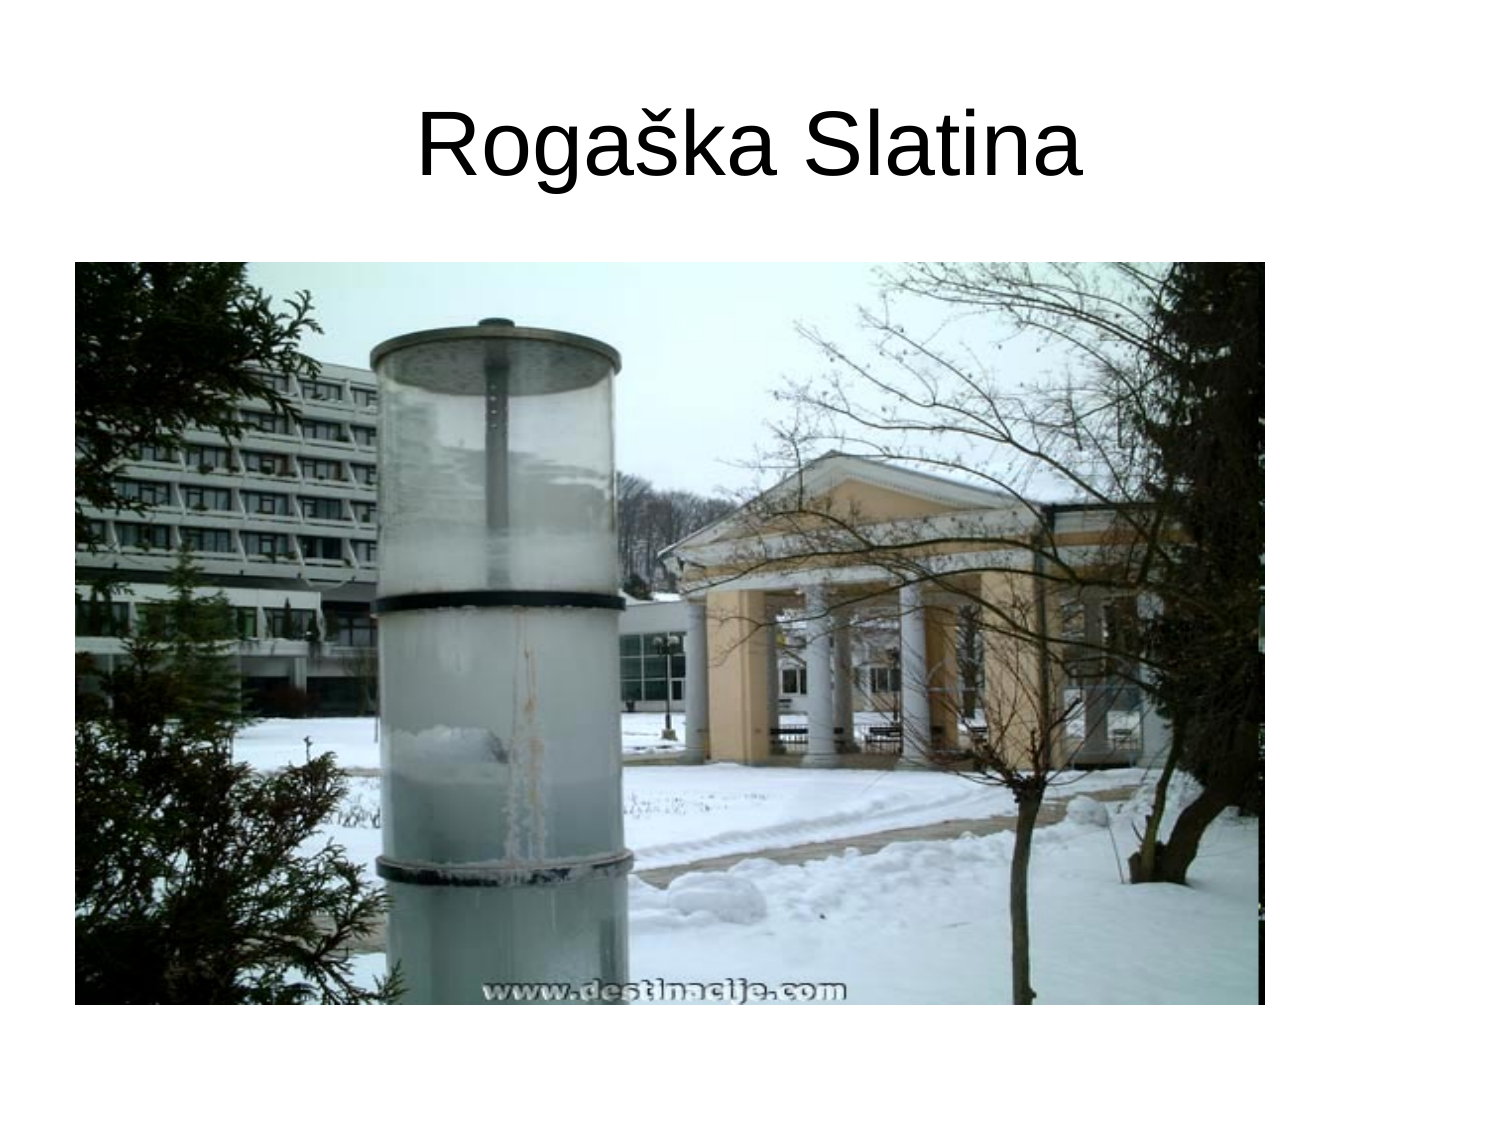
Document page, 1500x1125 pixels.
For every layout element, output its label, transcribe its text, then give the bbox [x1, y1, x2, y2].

picture [75, 262, 1265, 1005]
title Rogaška Slatina [75, 45, 1426, 233]
